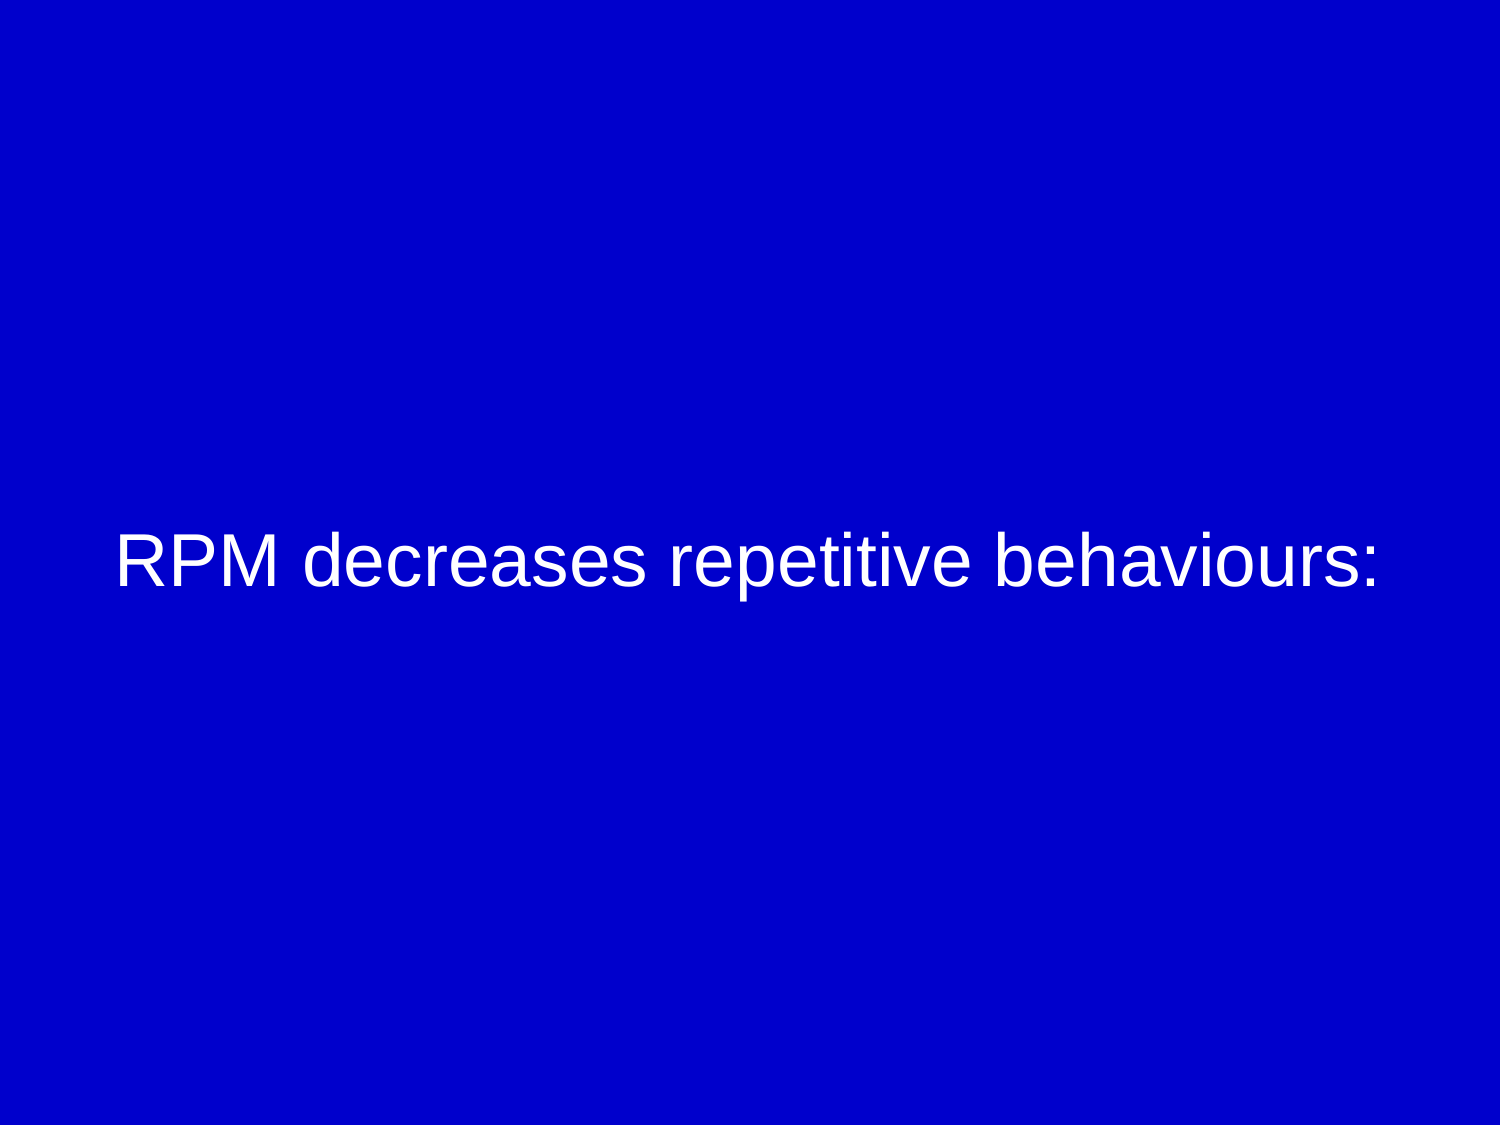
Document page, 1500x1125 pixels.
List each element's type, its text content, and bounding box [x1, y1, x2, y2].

title RPM decreases repetitive behaviours: [83, 375, 1414, 729]
